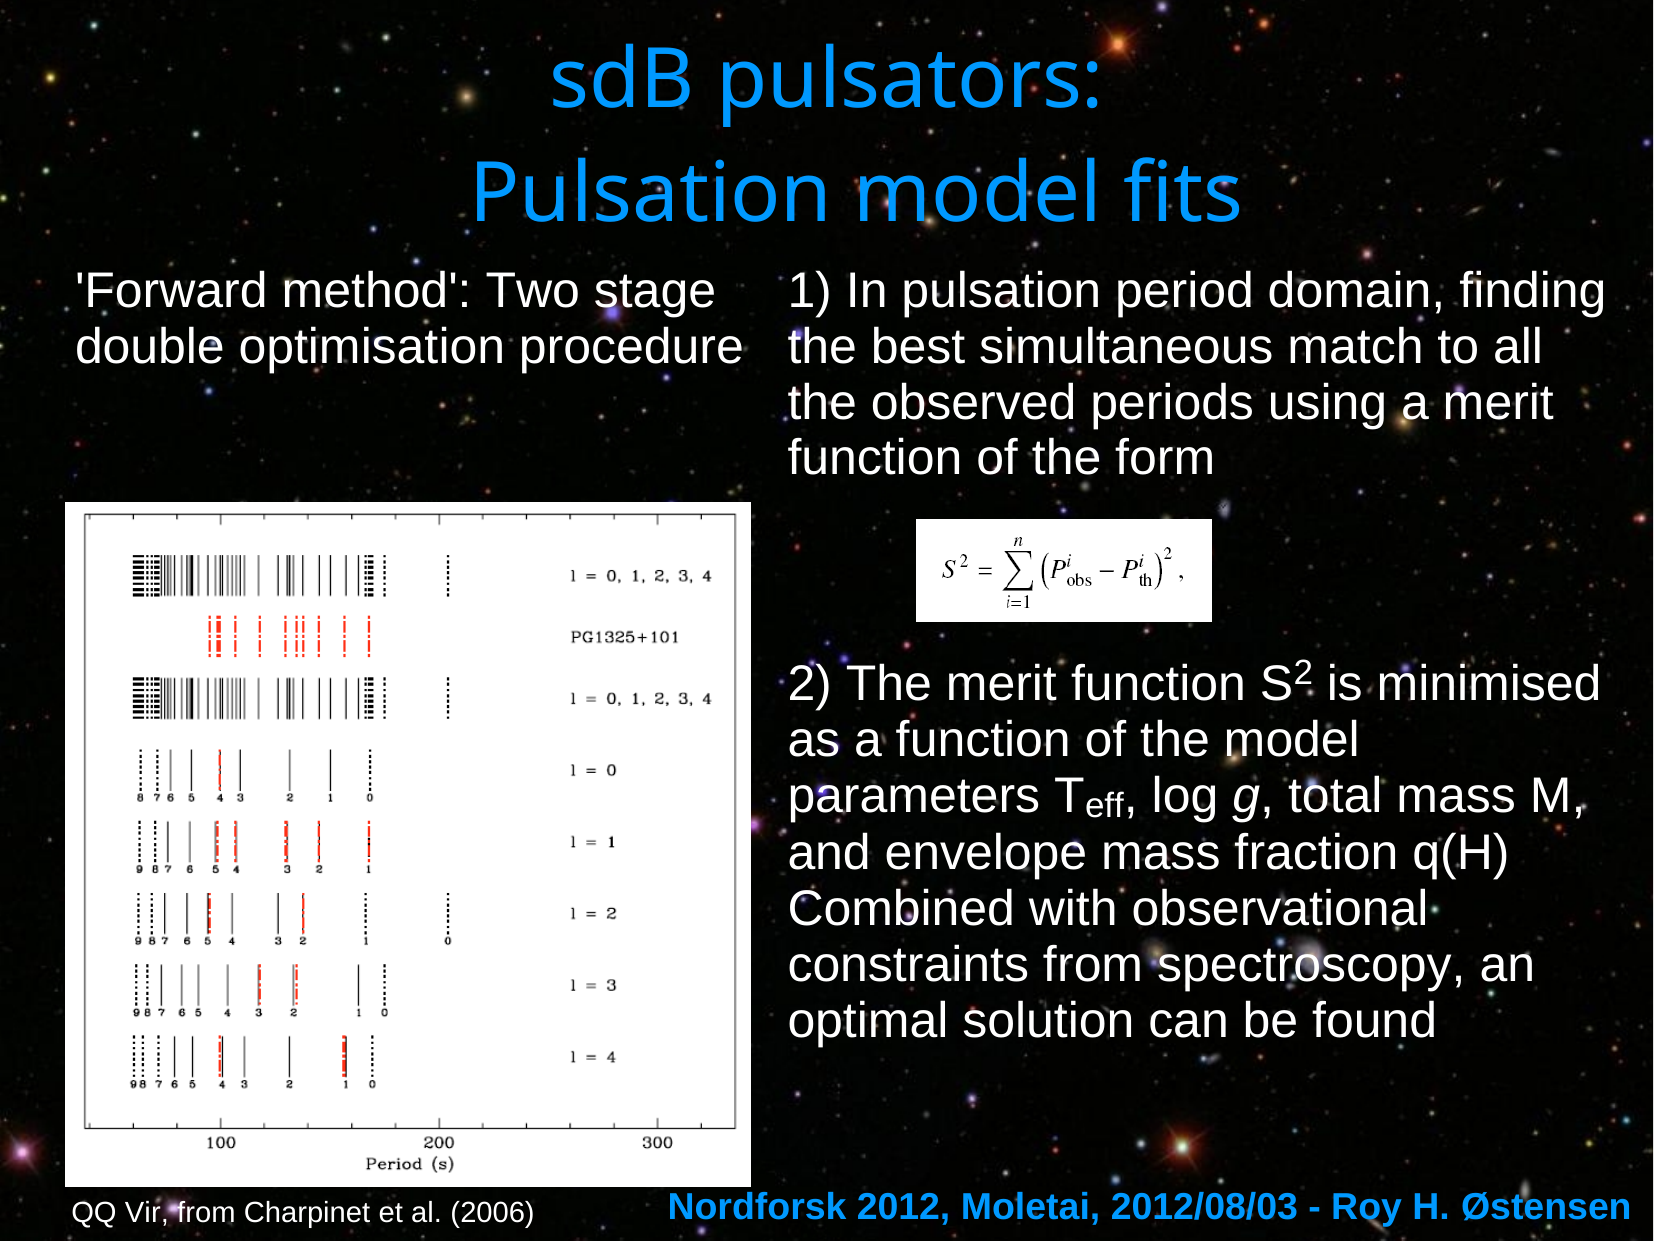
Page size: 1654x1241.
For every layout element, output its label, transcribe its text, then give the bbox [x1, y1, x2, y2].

list 'Forward method': Two stage double optimisation procedure [75, 1187, 751, 1195]
list 1) In pulsation period domain, finding the best simultaneous match to all the observed periods using a merit function of the form 2) The merit function S2 is minimised as a function of the model parameters Teff, log g, total mass M, and envelope mass fraction q(H) Combined with observational constraints from spectroscopy, an optimal solution can be found [787, 262, 1613, 1118]
list 'Forward method': Two stage double optimisation procedure [75, 262, 751, 502]
text_box QQ Vir, from Charpinet et al. (2006) [71, 1195, 783, 1241]
title sdB pulsators: Pulsation model fits [121, 35, 1534, 229]
picture [0, 0, 1654, 1241]
